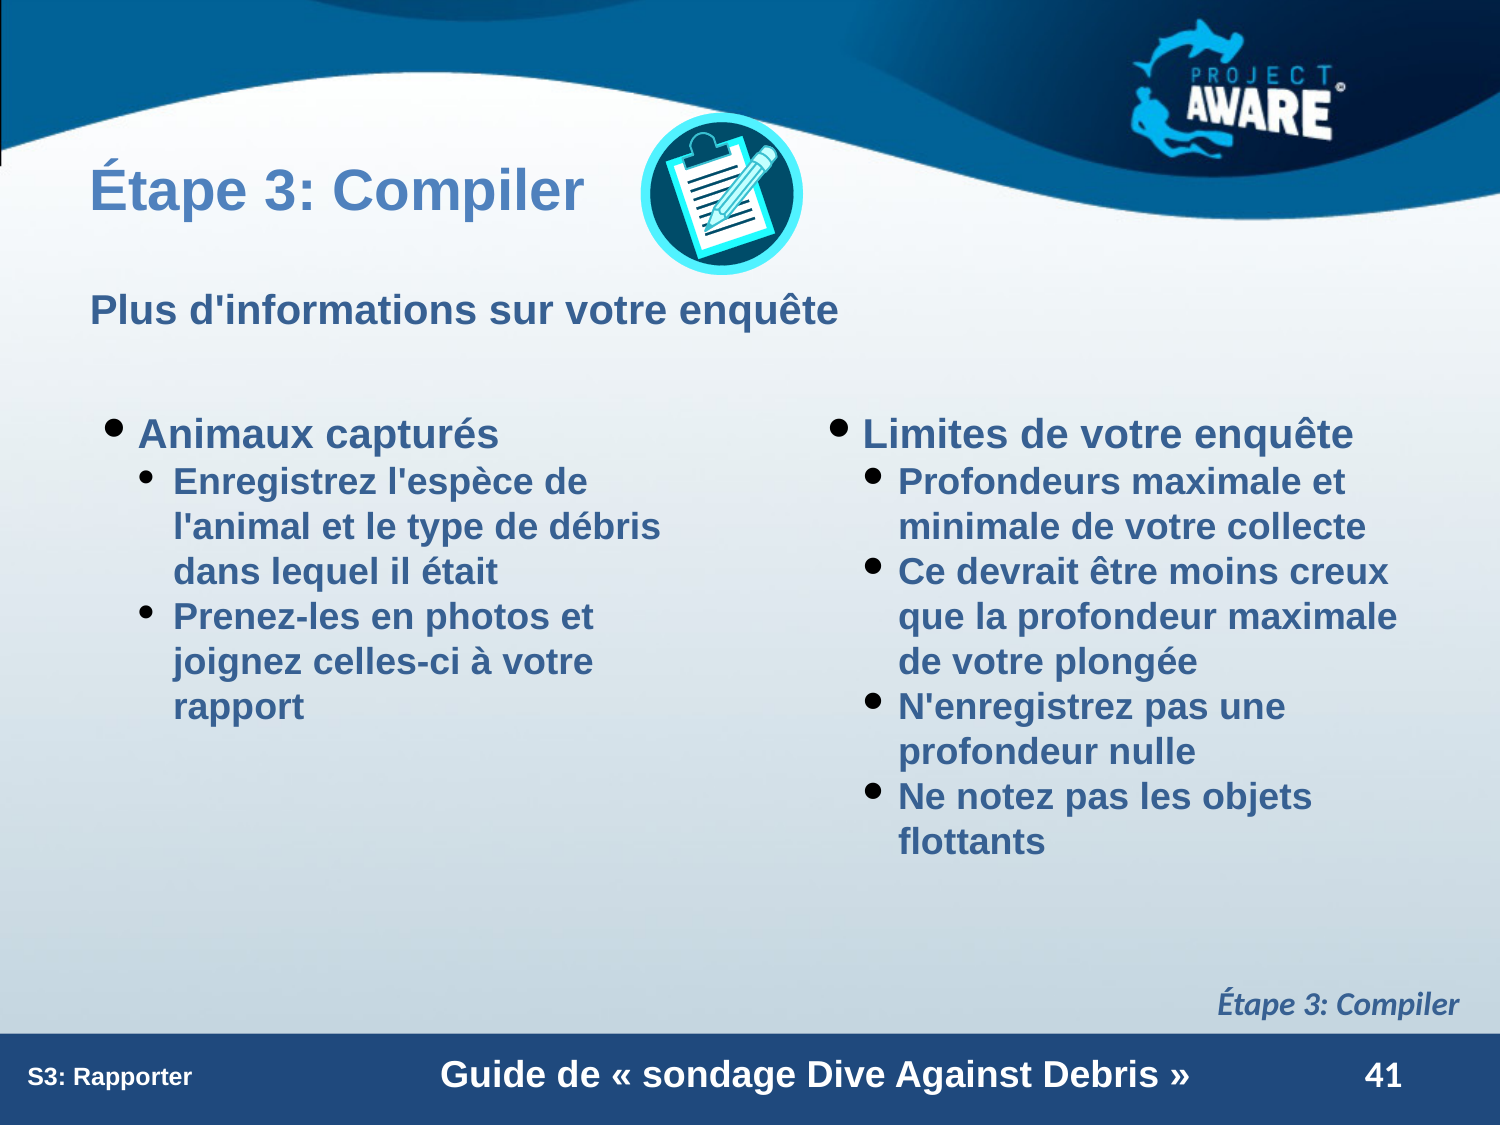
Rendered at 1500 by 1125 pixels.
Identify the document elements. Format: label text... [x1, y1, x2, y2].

text_box Étape 3: Compiler [75, 145, 615, 237]
text_box <numéro> [1350, 1042, 1475, 1103]
text_box Limites de votre enquête Profondeurs maximale et minimale de votre collecte Ce devrait être moins creux que la profondeur maximale de votre plongée N'enregistrez pas une profondeur nulle Ne notez pas les objets flottants [812, 399, 1438, 957]
text_box Plus d'informations sur votre enquête [75, 275, 863, 355]
text_box Guide de « sondage Dive Against Debris » [425, 1042, 1276, 1103]
picture [0, 0, 1500, 1037]
text_box Étape 3: Compiler [999, 975, 1475, 1025]
text_box S3: Rapporter [12, 1052, 425, 1103]
text_box Animaux capturés Enregistrez l'espèce de l'animal et le type de débris dans lequel il était Prenez-les en photos et joignez celles-ci à votre rapport [87, 399, 738, 756]
